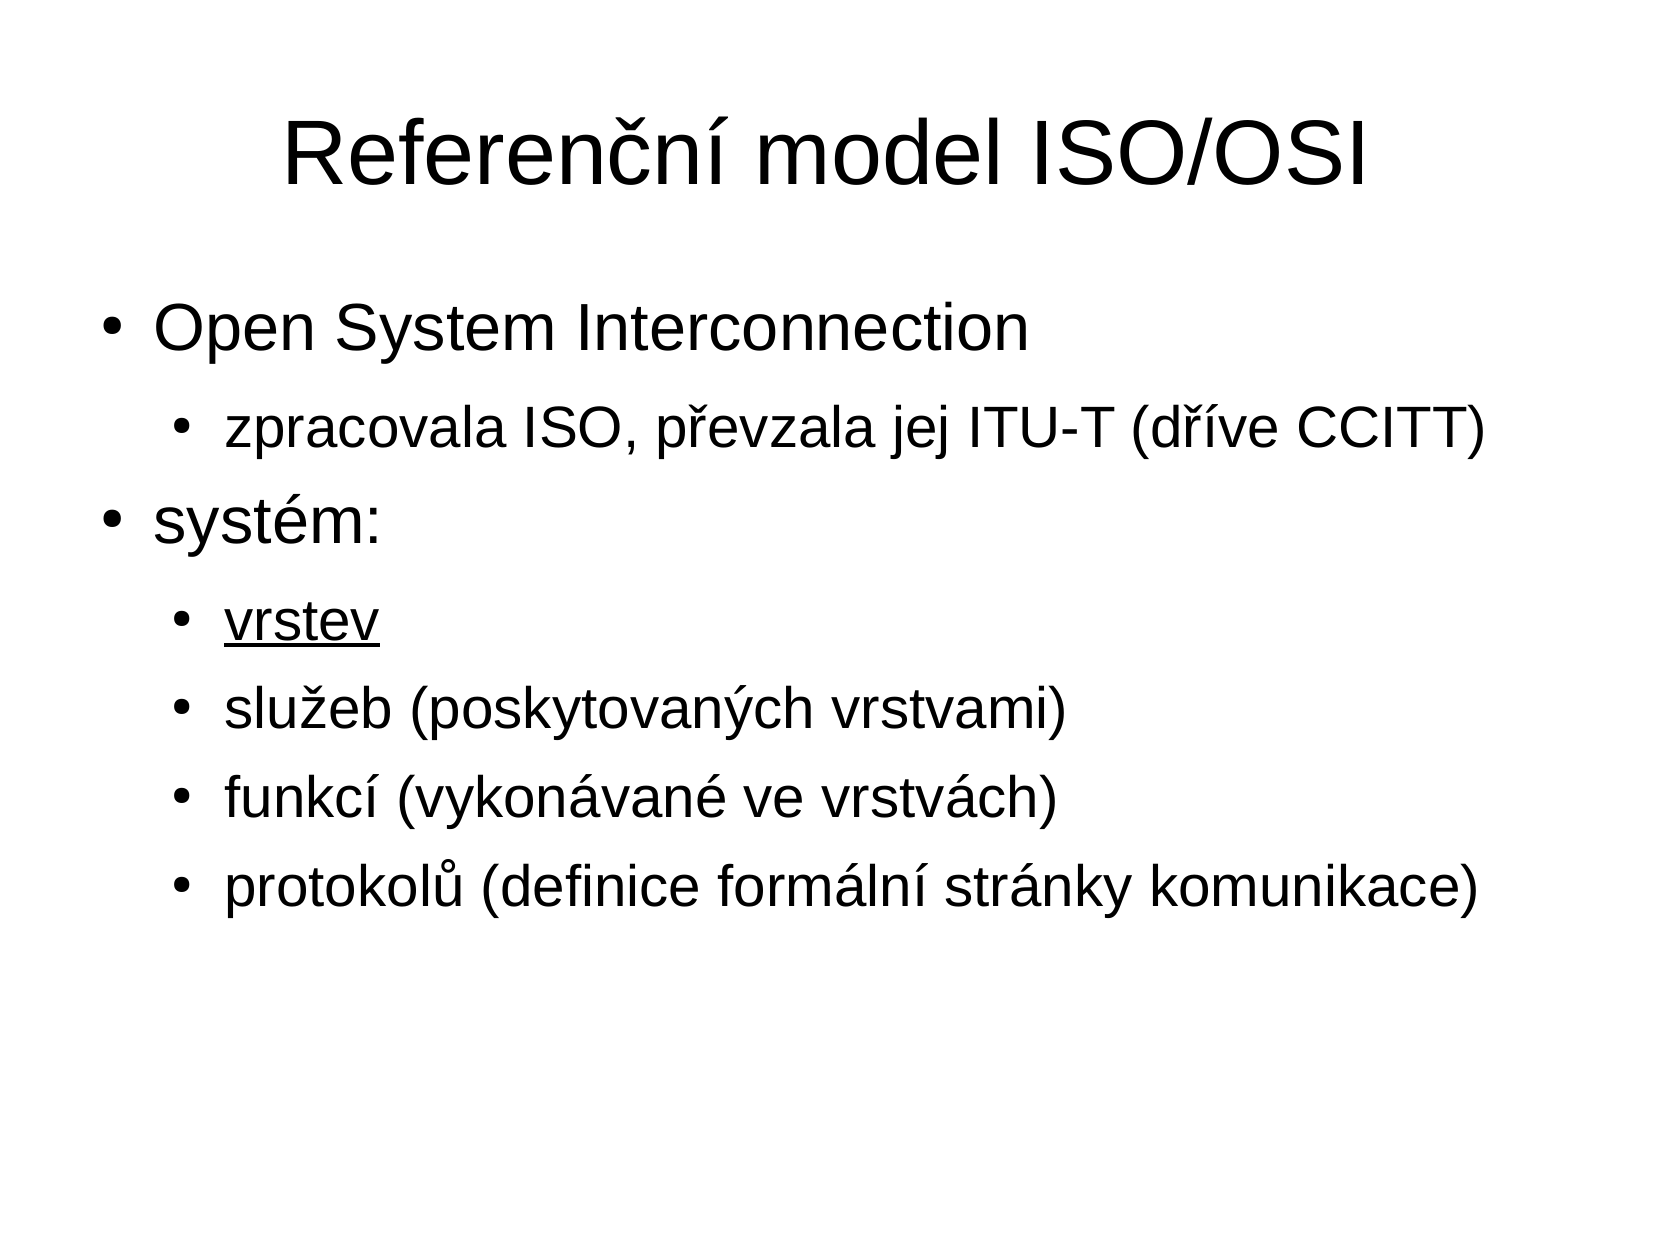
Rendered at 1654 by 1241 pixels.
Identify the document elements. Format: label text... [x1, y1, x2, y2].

title Referenční model ISO/OSI [82, 49, 1571, 257]
list Open System Interconnection zpracovala ISO, převzala jej ITU-T (dříve CCITT) systém: vrstev služeb (poskytovaných vrstvami) funkcí (vykonávané ve vrstvách) protokolů (definice formální stránky komunikace) [82, 290, 1571, 1109]
